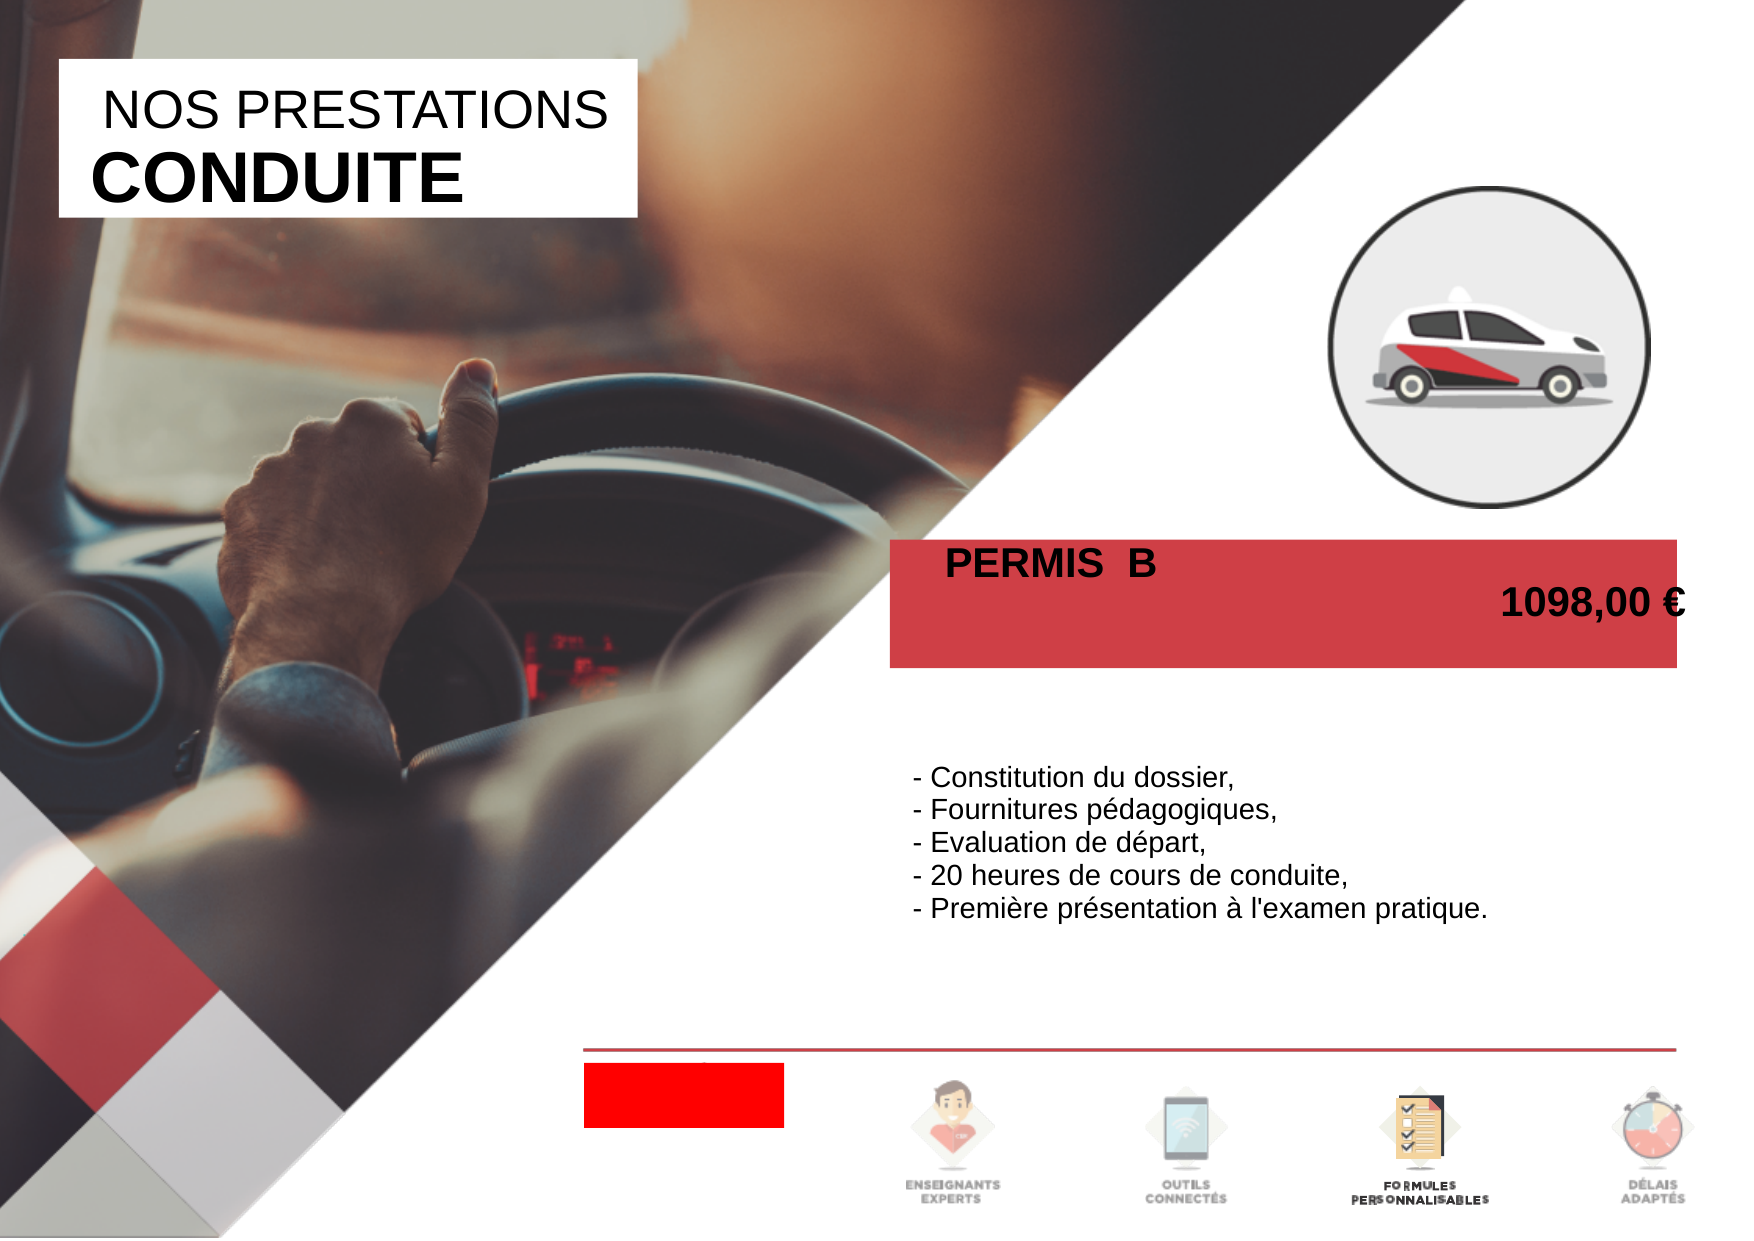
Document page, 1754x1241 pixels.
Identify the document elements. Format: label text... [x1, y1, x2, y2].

text_box [1465, 1195, 1481, 1205]
text_box [1359, 1195, 1368, 1205]
text_box - Constitution du dossier, - Fournitures pédagogiques, - Evaluation de départ, - 20 heures de cours de conduite, - Première présentation à l'examen pratique. [897, 720, 1678, 965]
text_box [1432, 1181, 1448, 1191]
text_box [1396, 1195, 1405, 1205]
text_box [584, 1062, 785, 1128]
text_box [1384, 1181, 1392, 1191]
text_box [1378, 1085, 1462, 1169]
text_box CONDUITE [90, 130, 466, 217]
text_box 1098,00 € [1500, 574, 1687, 625]
picture [0, 0, 1695, 1238]
text_box [889, 539, 1677, 669]
text_box [58, 58, 638, 218]
text_box [1412, 1181, 1422, 1191]
text_box [1445, 1195, 1456, 1205]
text_box NOS PRESTATIONS [102, 74, 611, 140]
text_box PERMIS B [944, 536, 1158, 587]
text_box [1406, 1195, 1433, 1205]
